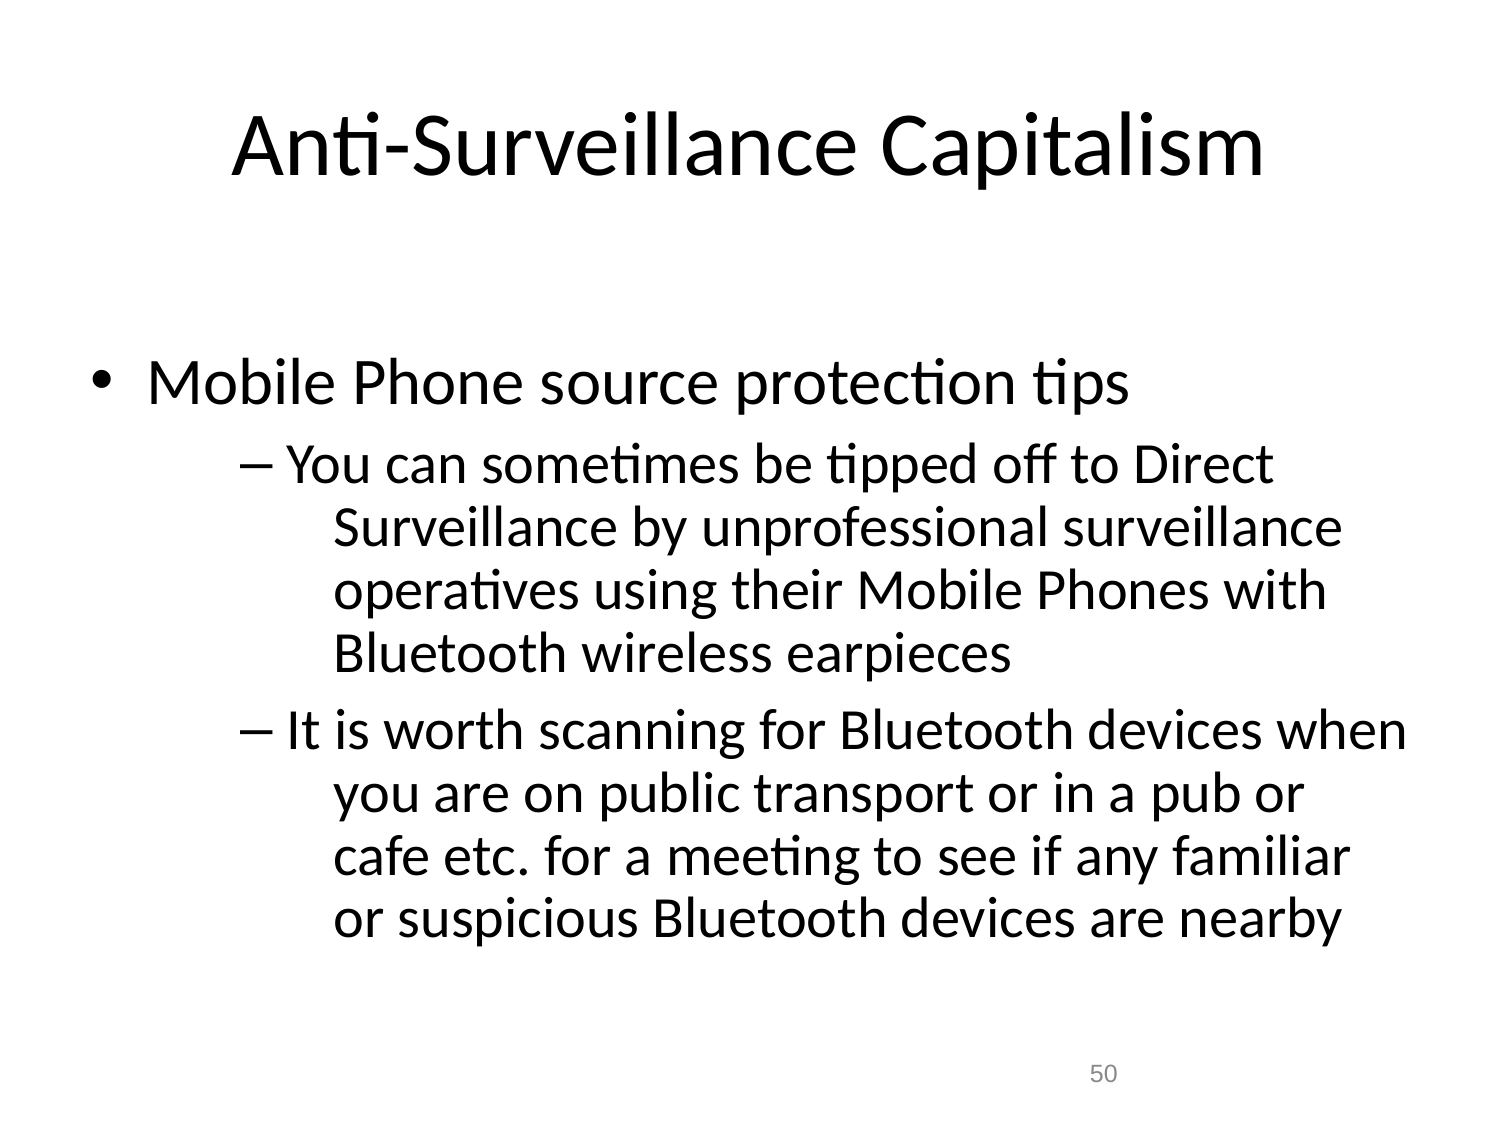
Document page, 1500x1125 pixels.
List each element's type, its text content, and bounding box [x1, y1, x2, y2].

list Mobile Phone source protection tips You can sometimes be tipped off to Direct Surveillance by unprofessional surveillance operatives using their Mobile Phones with Bluetooth wireless earpieces It is worth scanning for Bluetooth devices when you are on public transport or in a pub or cafe etc. for a meeting to see if any familiar or suspicious Bluetooth devices are nearby [75, 262, 1426, 1005]
text_box 35 [1074, 1042, 1426, 1103]
title Anti-Surveillance Capitalism [75, 45, 1426, 233]
